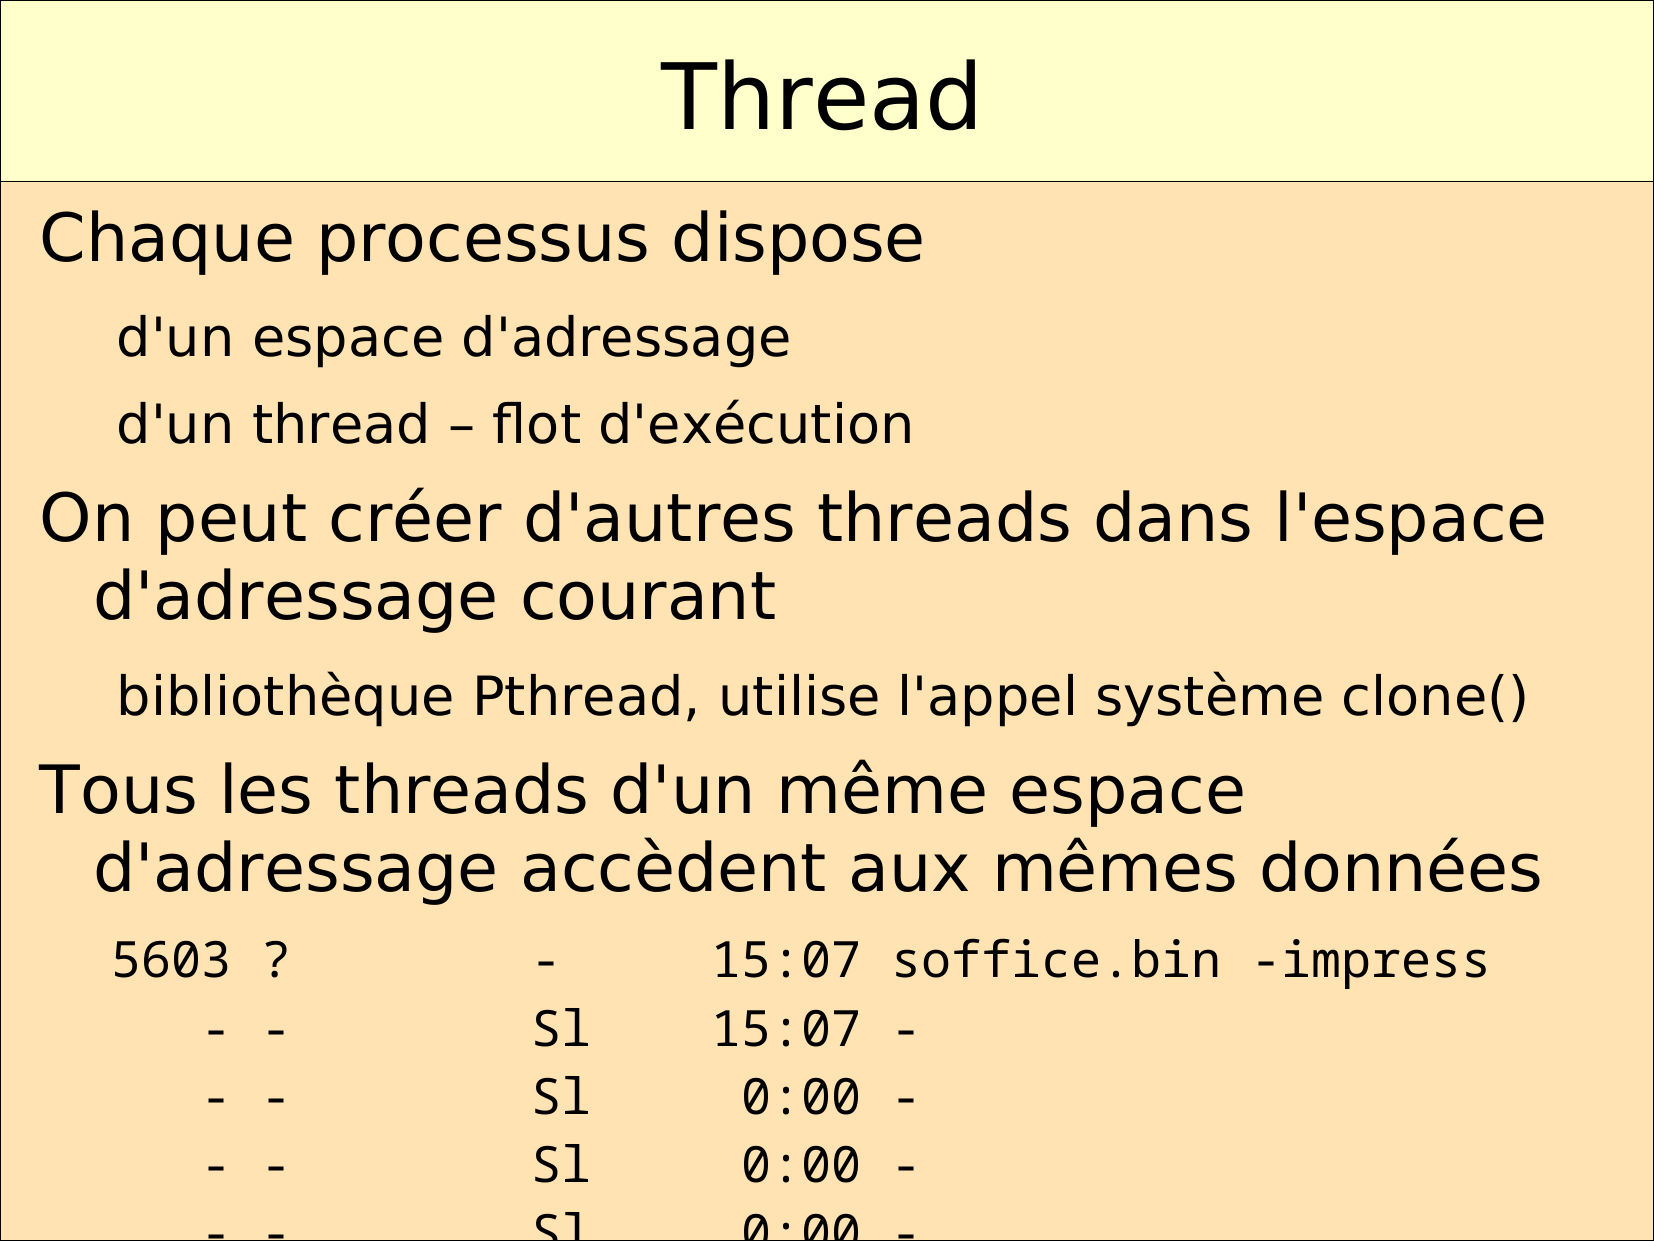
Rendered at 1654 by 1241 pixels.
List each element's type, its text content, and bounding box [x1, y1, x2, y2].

title Thread [114, 38, 1531, 158]
list Chaque processus dispose d'un espace d'adressage d'un thread – flot d'exécution On peut créer d'autres threads dans l'espace d'adressage courant bibliothèque Pthread, utilise l'appel système clone() Tous les threads d'un même espace d'adressage accèdent aux mêmes données [22, 199, 1626, 922]
text_box 5603 ? - 15:07 soffice.bin -impress - - Sl 15:07 - - - Sl 0:00 - - - Sl 0:00 - - - Sl 0:00 - [66, 916, 1568, 1233]
